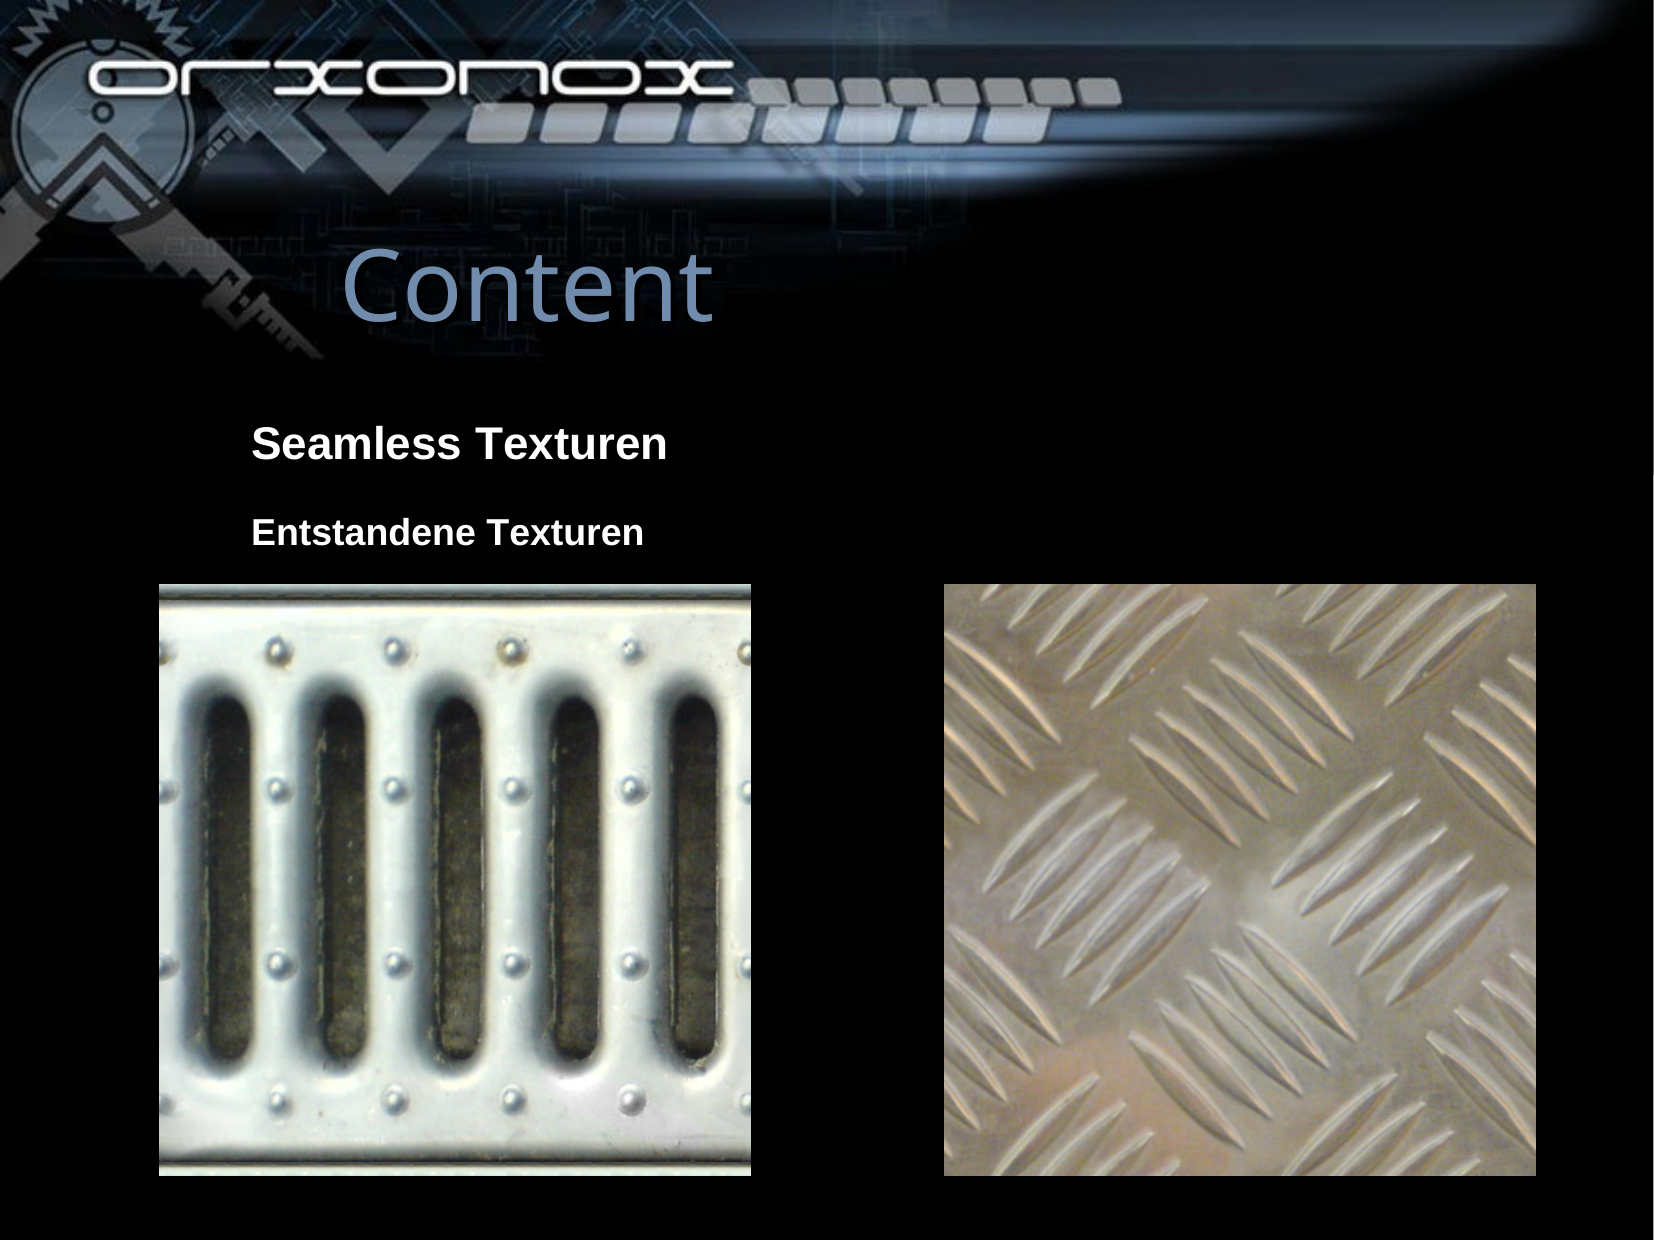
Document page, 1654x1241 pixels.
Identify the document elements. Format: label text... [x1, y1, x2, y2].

picture [944, 584, 1536, 1176]
picture [159, 584, 751, 1176]
text_box Seamless Texturen Entstandene Texturen [236, 410, 684, 562]
picture [0, 0, 1654, 475]
text_box Content [324, 206, 1565, 262]
